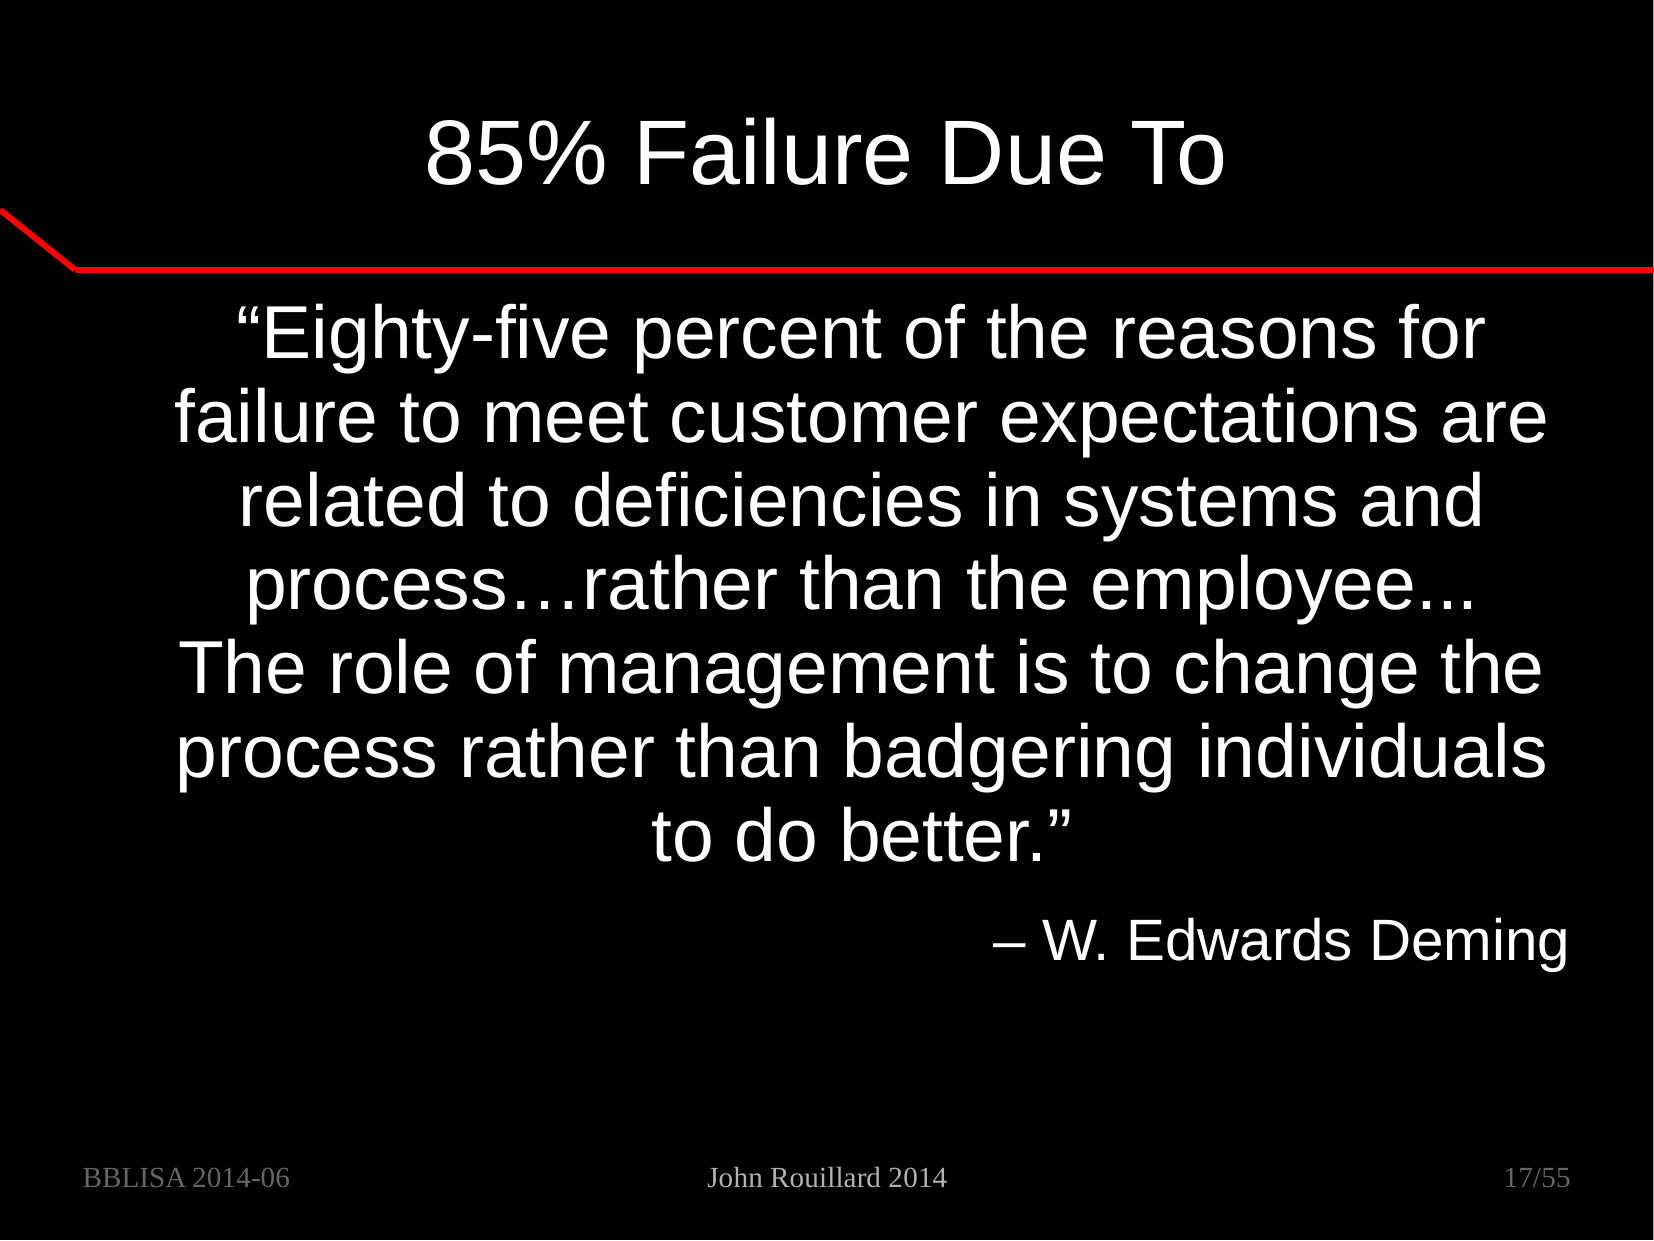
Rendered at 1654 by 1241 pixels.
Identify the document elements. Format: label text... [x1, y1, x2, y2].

title 85% Failure Due To [82, 49, 1571, 257]
list “Eighty-five percent of the reasons for failure to meet customer expectations are related to deficiencies in systems and process…rather than the employee... The role of management is to change the process rather than badgering individuals to do better.” – W. Edwards Deming [82, 290, 1571, 1110]
